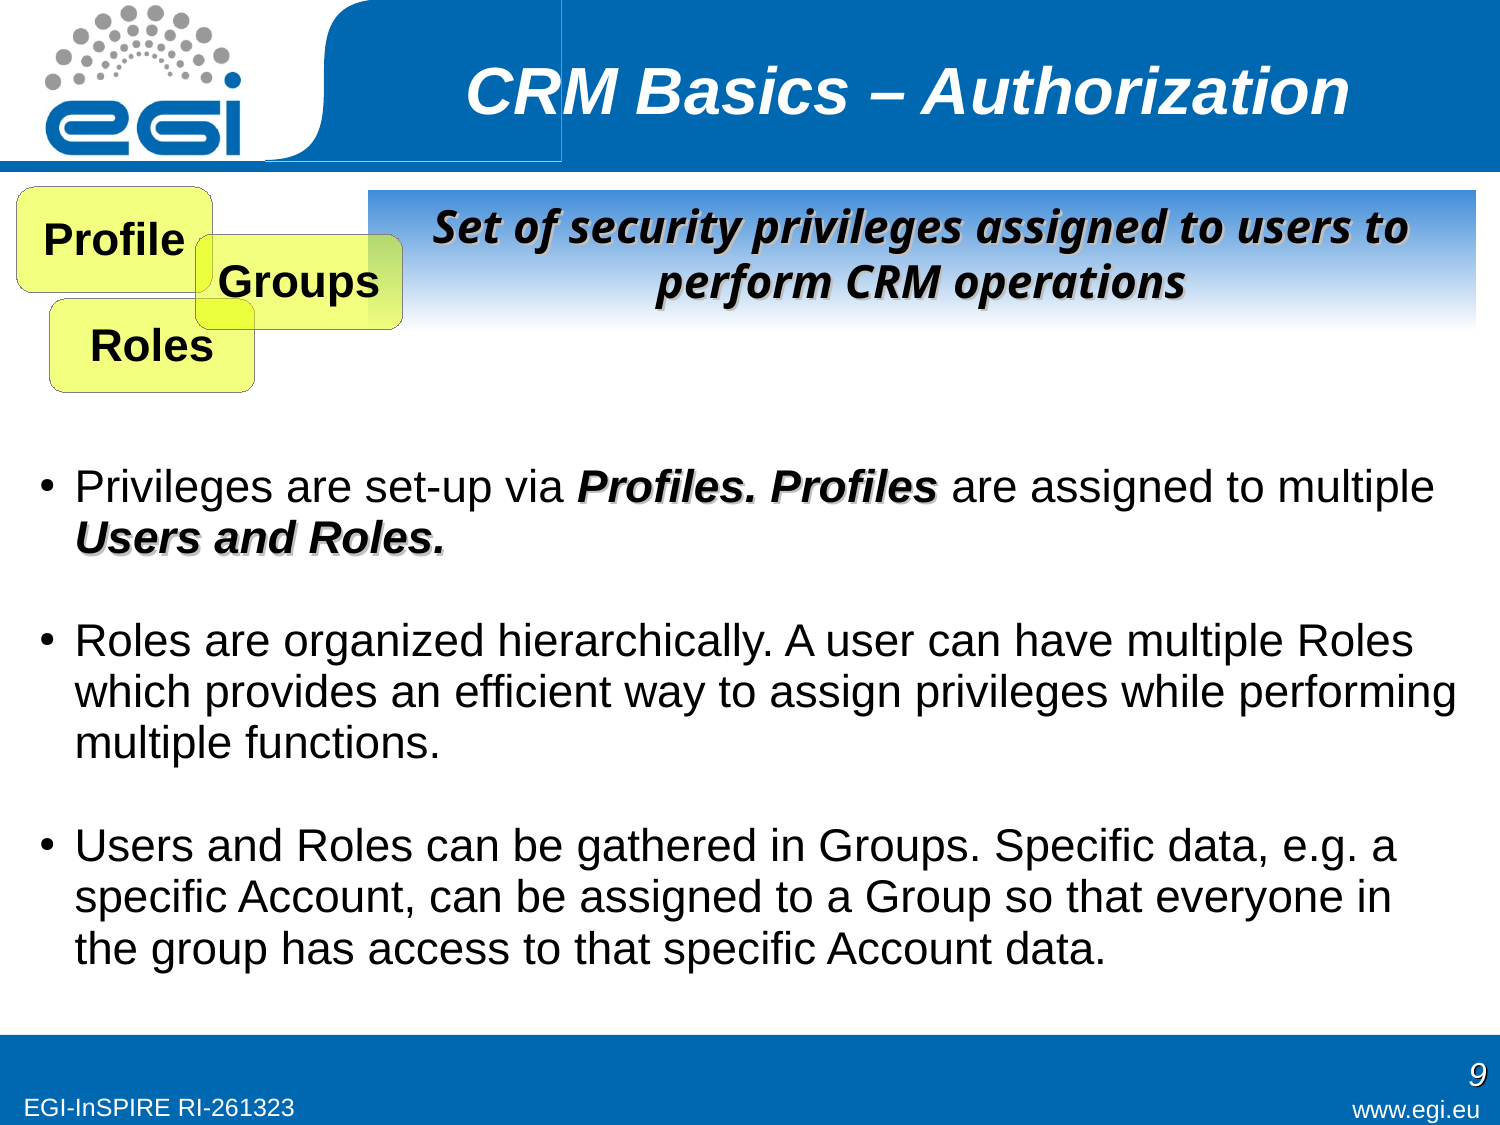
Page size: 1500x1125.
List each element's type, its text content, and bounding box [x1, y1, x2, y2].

text_box Set of security privileges assigned to users to perform CRM operations [368, 190, 1476, 330]
text_box Profile [16, 186, 213, 293]
text_box Groups [195, 234, 403, 330]
text_box Privileges are set-up via Profiles. Profiles are assigned to multiple Users and Roles. Roles are organized hierarchically. A user can have multiple Roles which provides an efficient way to assign privileges while performing multiple functions. Users and Roles can be gathered in Groups. Specific data, e.g. a specific Account, can be assigned to a Group so that everyone in the group has access to that specific Account data. [24, 453, 1478, 982]
text_box CRM Basics – Authorization [309, 40, 1500, 135]
picture [0, 0, 265, 161]
text_box Roles [49, 298, 255, 393]
